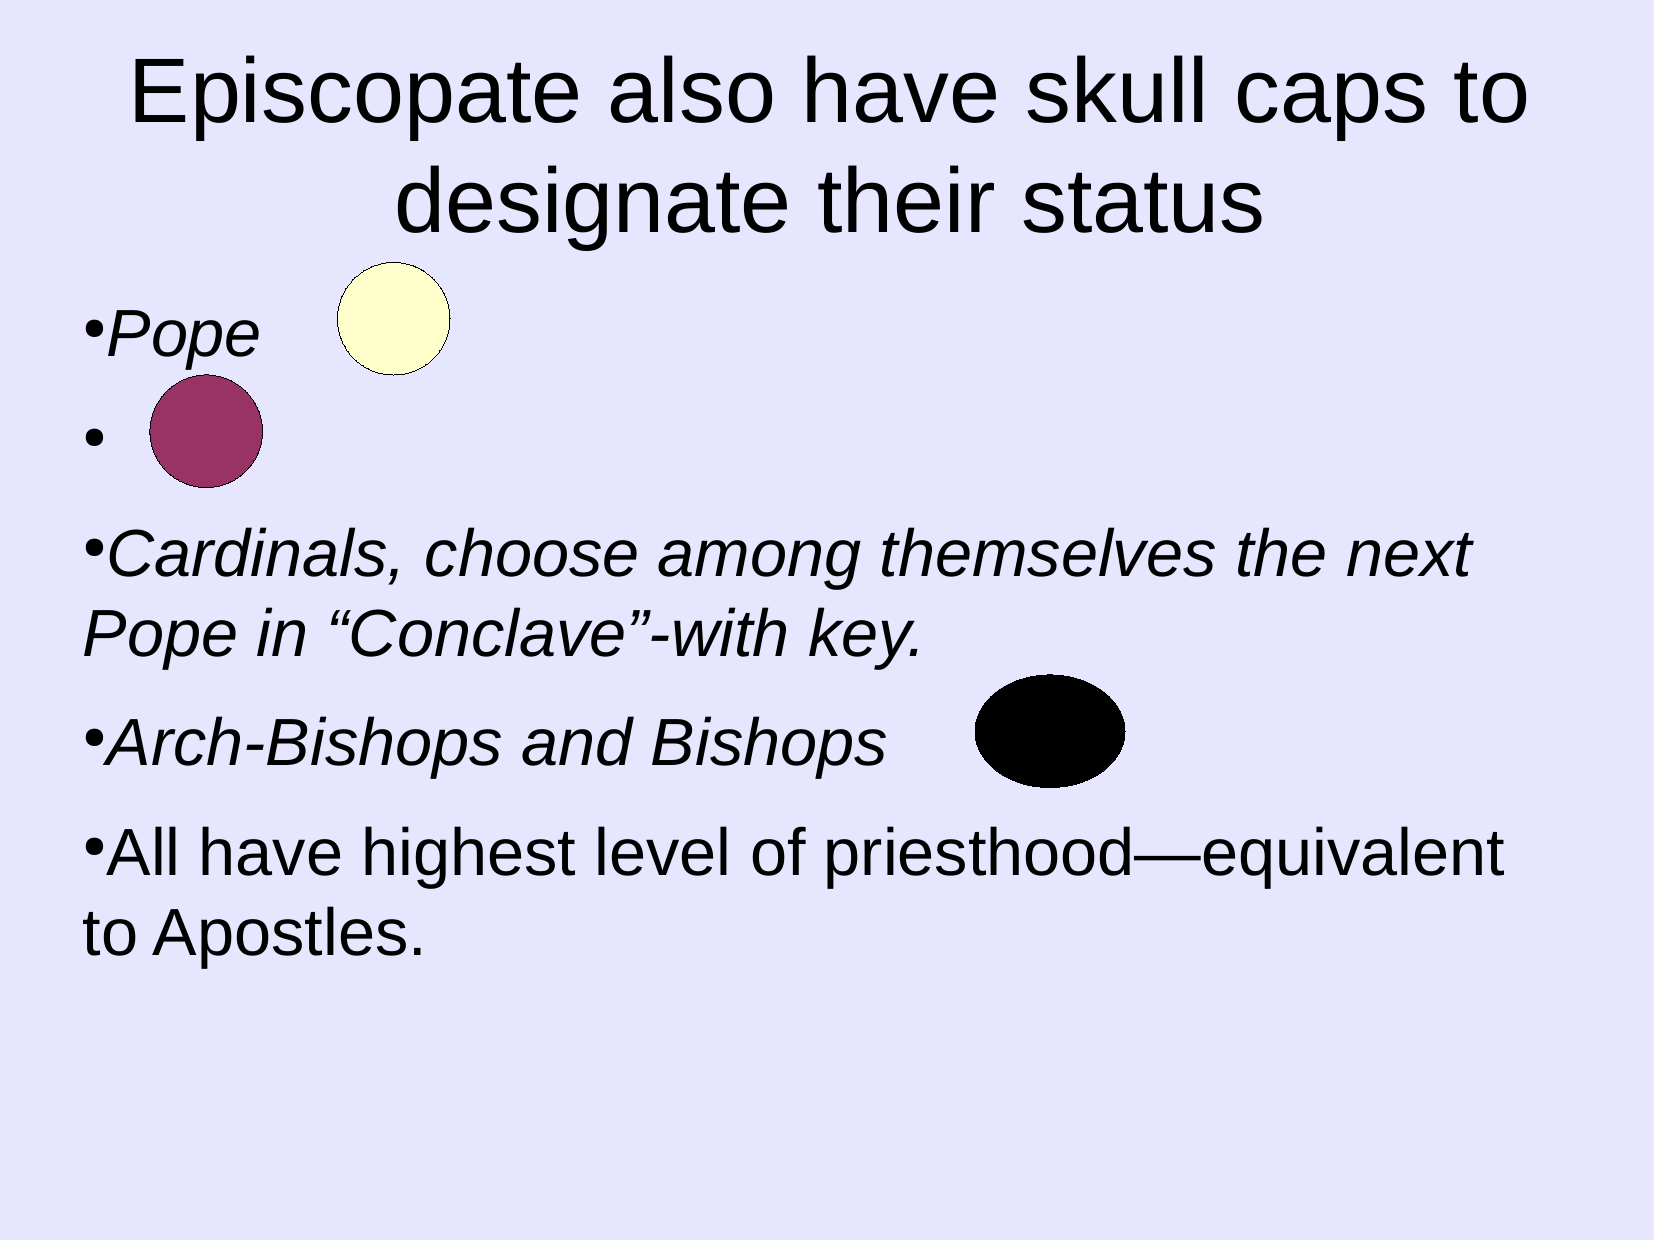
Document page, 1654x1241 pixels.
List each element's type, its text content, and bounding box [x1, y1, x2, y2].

title Episcopate also have skull caps to designate their status [86, 37, 1576, 245]
list Pope Cardinals, choose among themselves the next Pope in “Conclave”-with key. Arch-Bishops and Bishops All have highest level of priesthood—equivalent to Apostles. [82, 290, 1571, 1109]
text_box [337, 262, 451, 376]
text_box [149, 374, 263, 488]
text_box [975, 674, 1126, 788]
